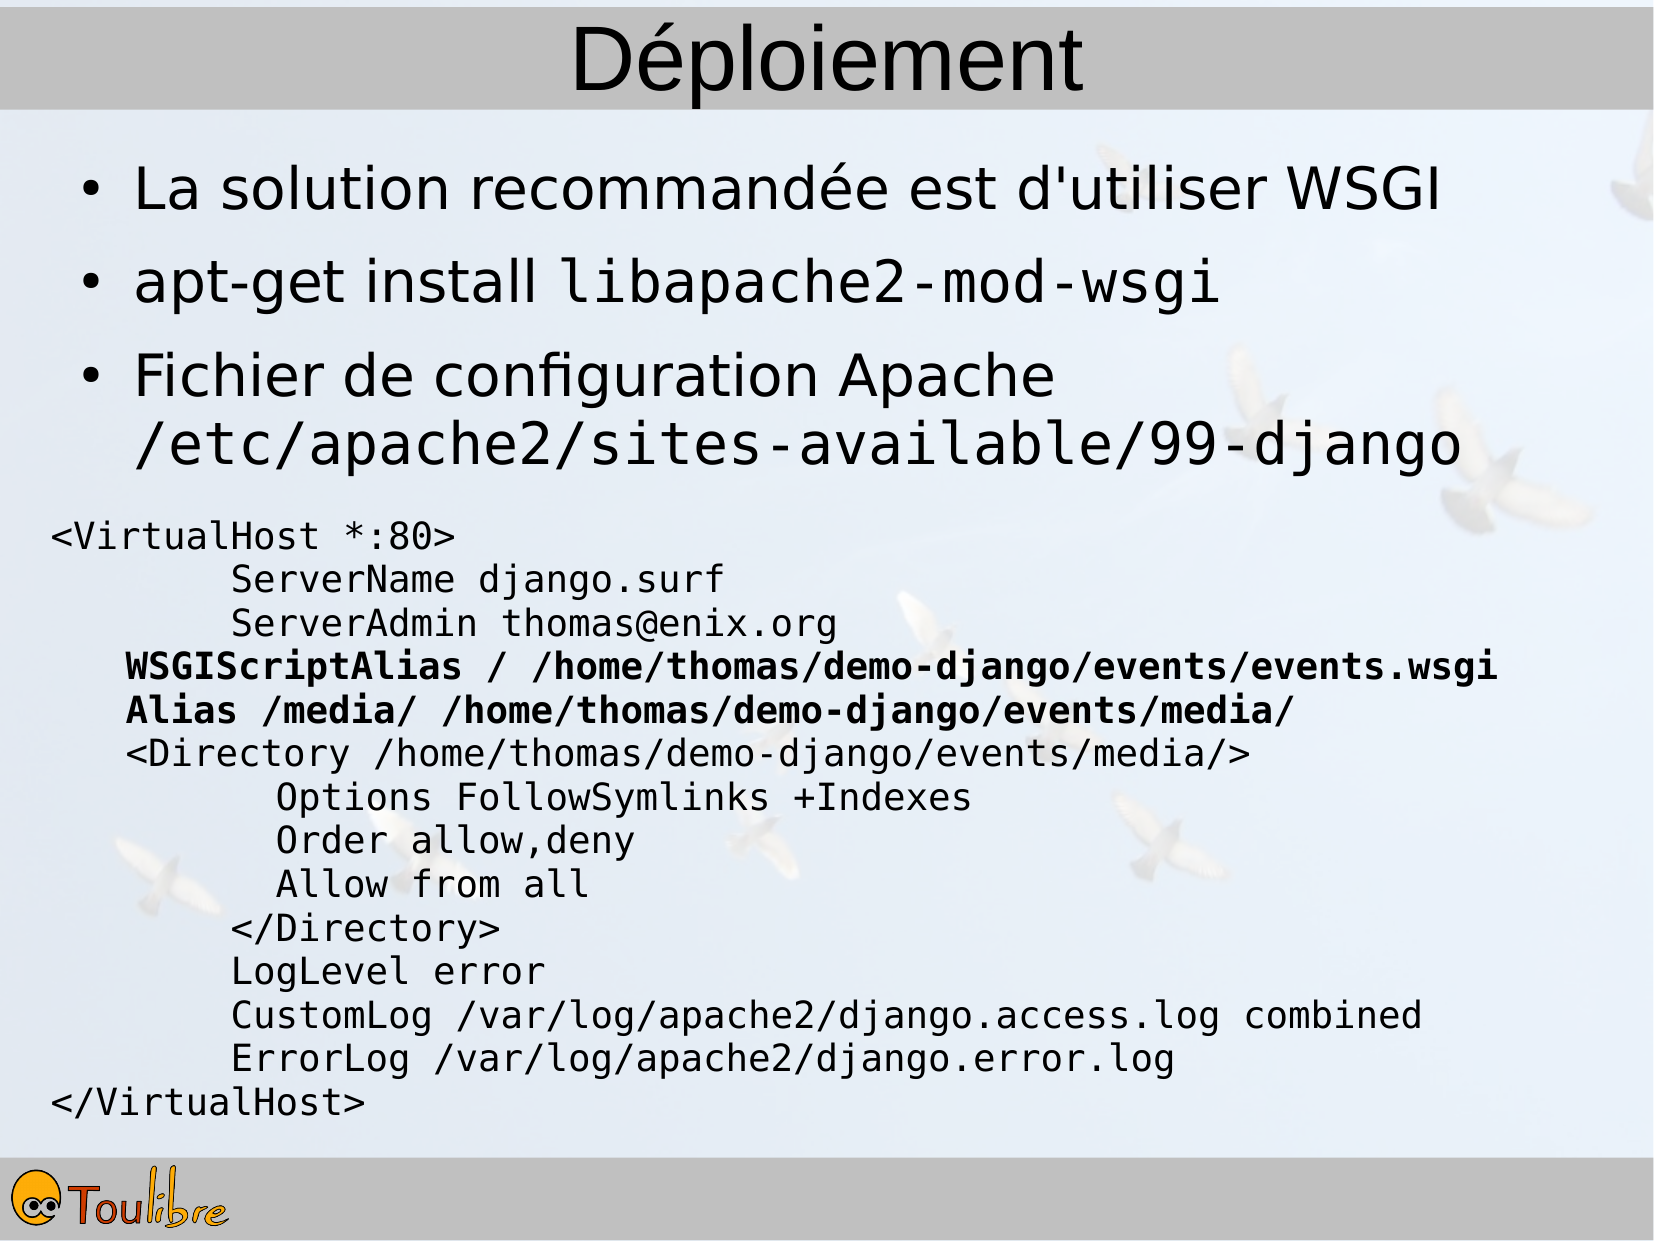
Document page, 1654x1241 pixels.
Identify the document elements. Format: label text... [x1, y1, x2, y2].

picture [11, 1165, 229, 1228]
text_box <VirtualHost *:80> ServerName django.surf ServerAdmin thomas@enix.org WSGIScriptAlias / /home/thomas/demo-django/events/events.wsgi Alias /media/ /home/thomas/demo-django/events/media/ <Directory /home/thomas/demo-django/events/media/> Options FollowSymlinks +Indexes Order allow,deny Allow from all </Directory> LogLevel error CustomLog /var/log/apache2/django.access.log combined ErrorLog /var/log/apache2/django.error.log </VirtualHost> [35, 507, 1643, 1136]
list La solution recommandée est d'utiliser WSGI apt-get install libapache2-mod-wsgi Fichier de configuration Apache /etc/apache2/sites-available/99-django [62, 155, 1621, 507]
title Déploiement [0, 7, 1654, 110]
